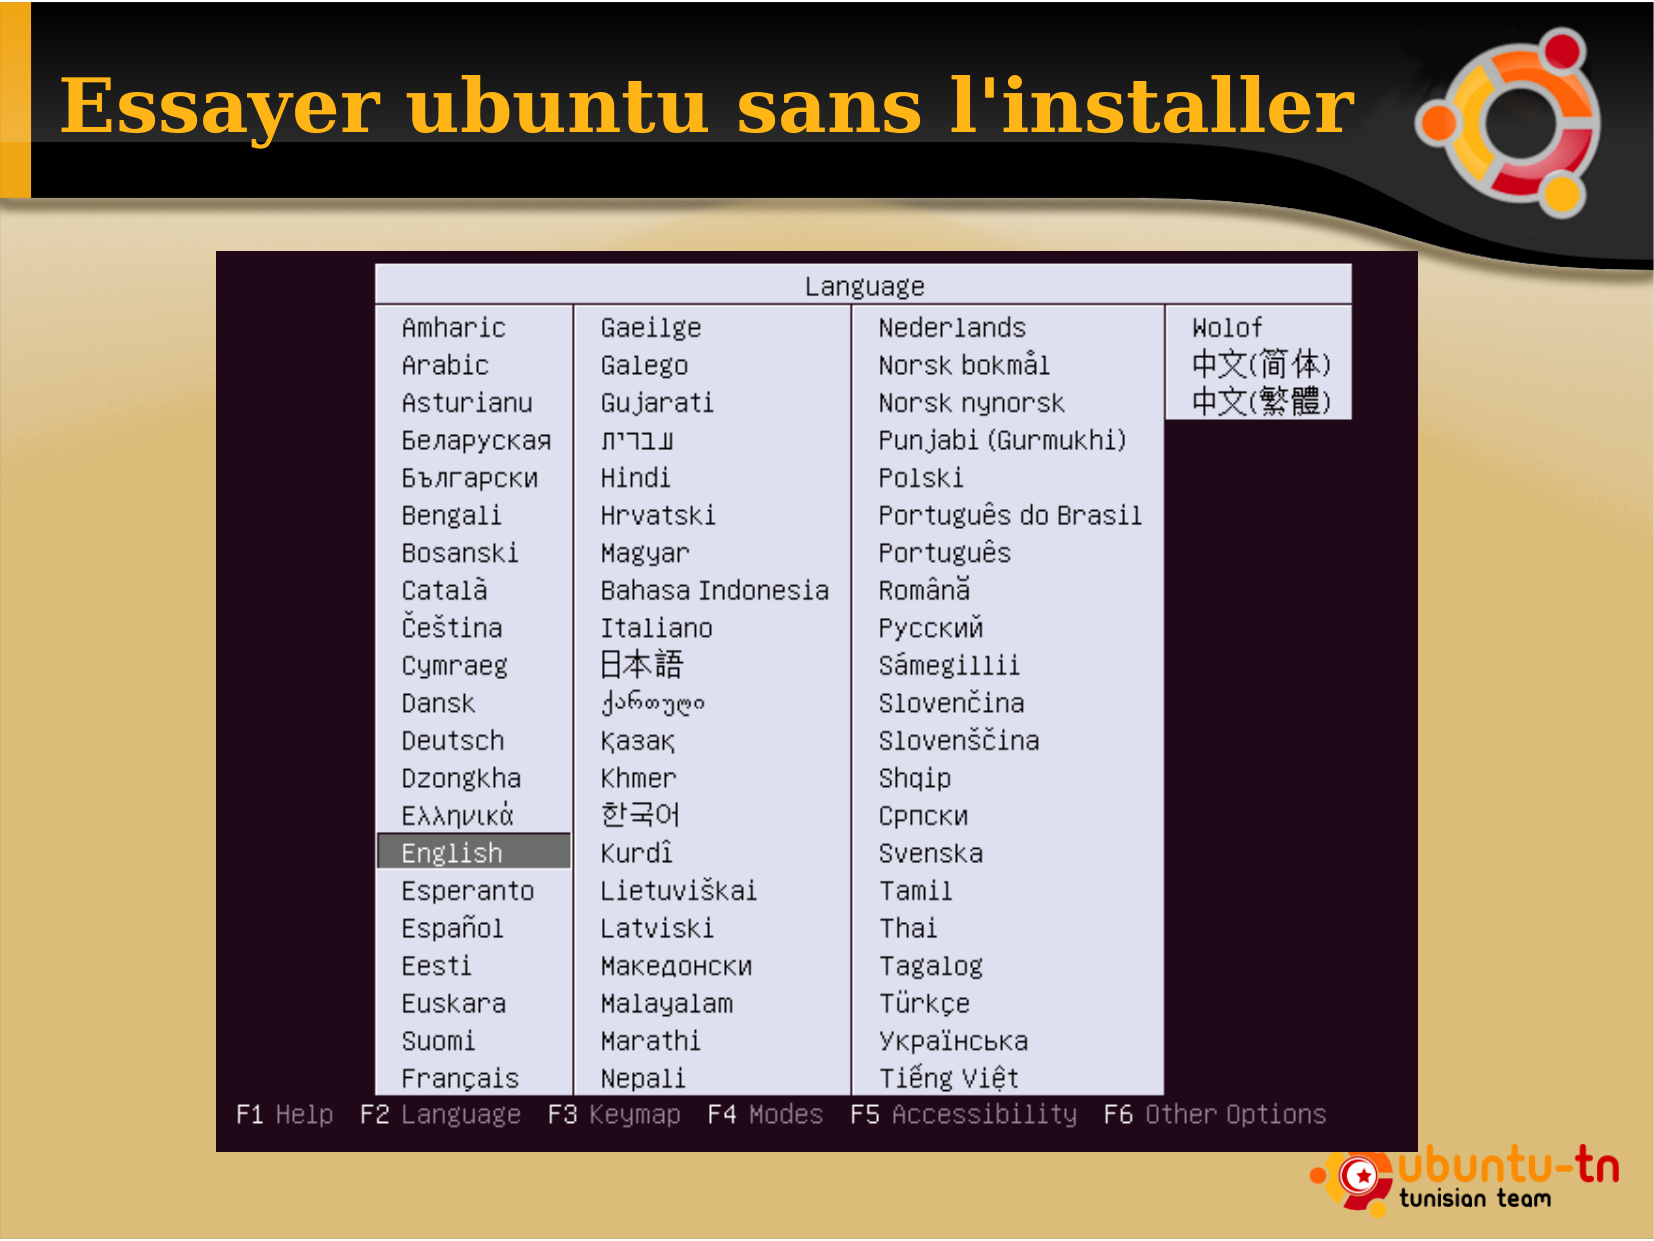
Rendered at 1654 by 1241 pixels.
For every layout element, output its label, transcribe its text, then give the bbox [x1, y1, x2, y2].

picture [0, 0, 1654, 1241]
title Essayer ubuntu sans l'installer [59, 9, 1447, 202]
